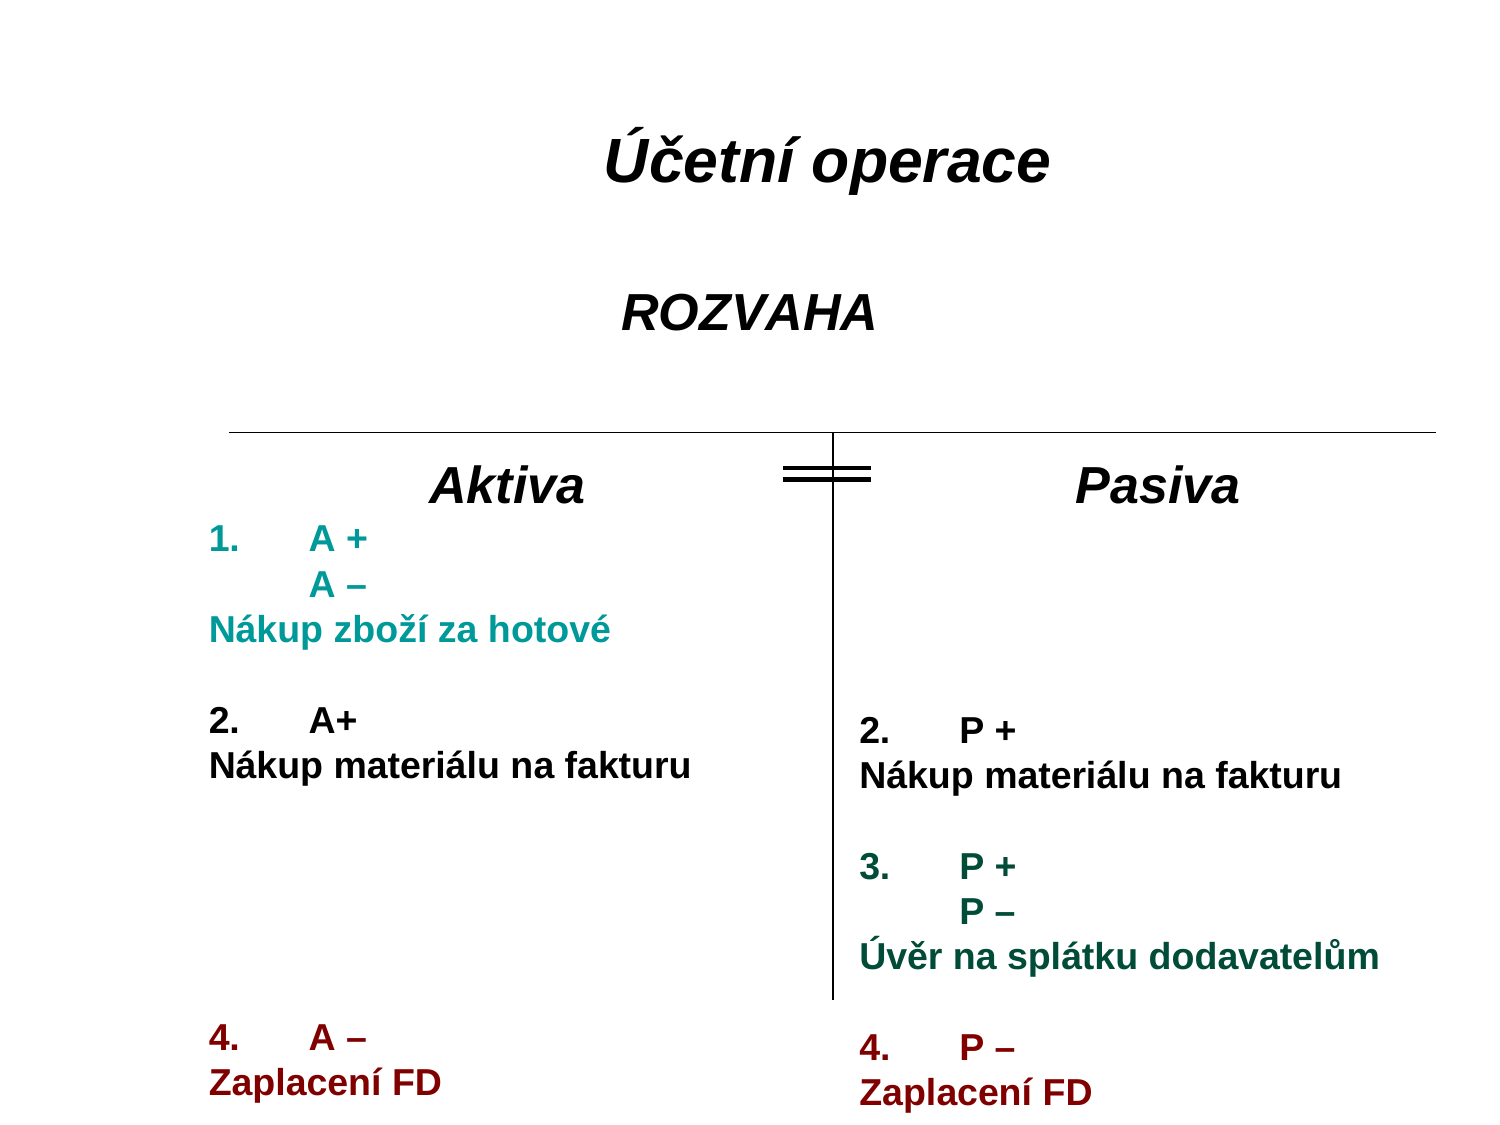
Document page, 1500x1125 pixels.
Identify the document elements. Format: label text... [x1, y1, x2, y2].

text_box Aktiva 1. A + A – Nákup zboží za hotové 2. A+ Nákup materiálu na fakturu 4. A – Zaplacení FD [193, 456, 821, 1083]
title Účetní operace [188, 35, 1468, 279]
list ROZVAHA [75, 283, 1426, 362]
text_box Pasiva 2. P + Nákup materiálu na fakturu 3. P + P – Úvěr na splátku dodavatelům P – Zaplacení FD [844, 456, 1472, 1083]
